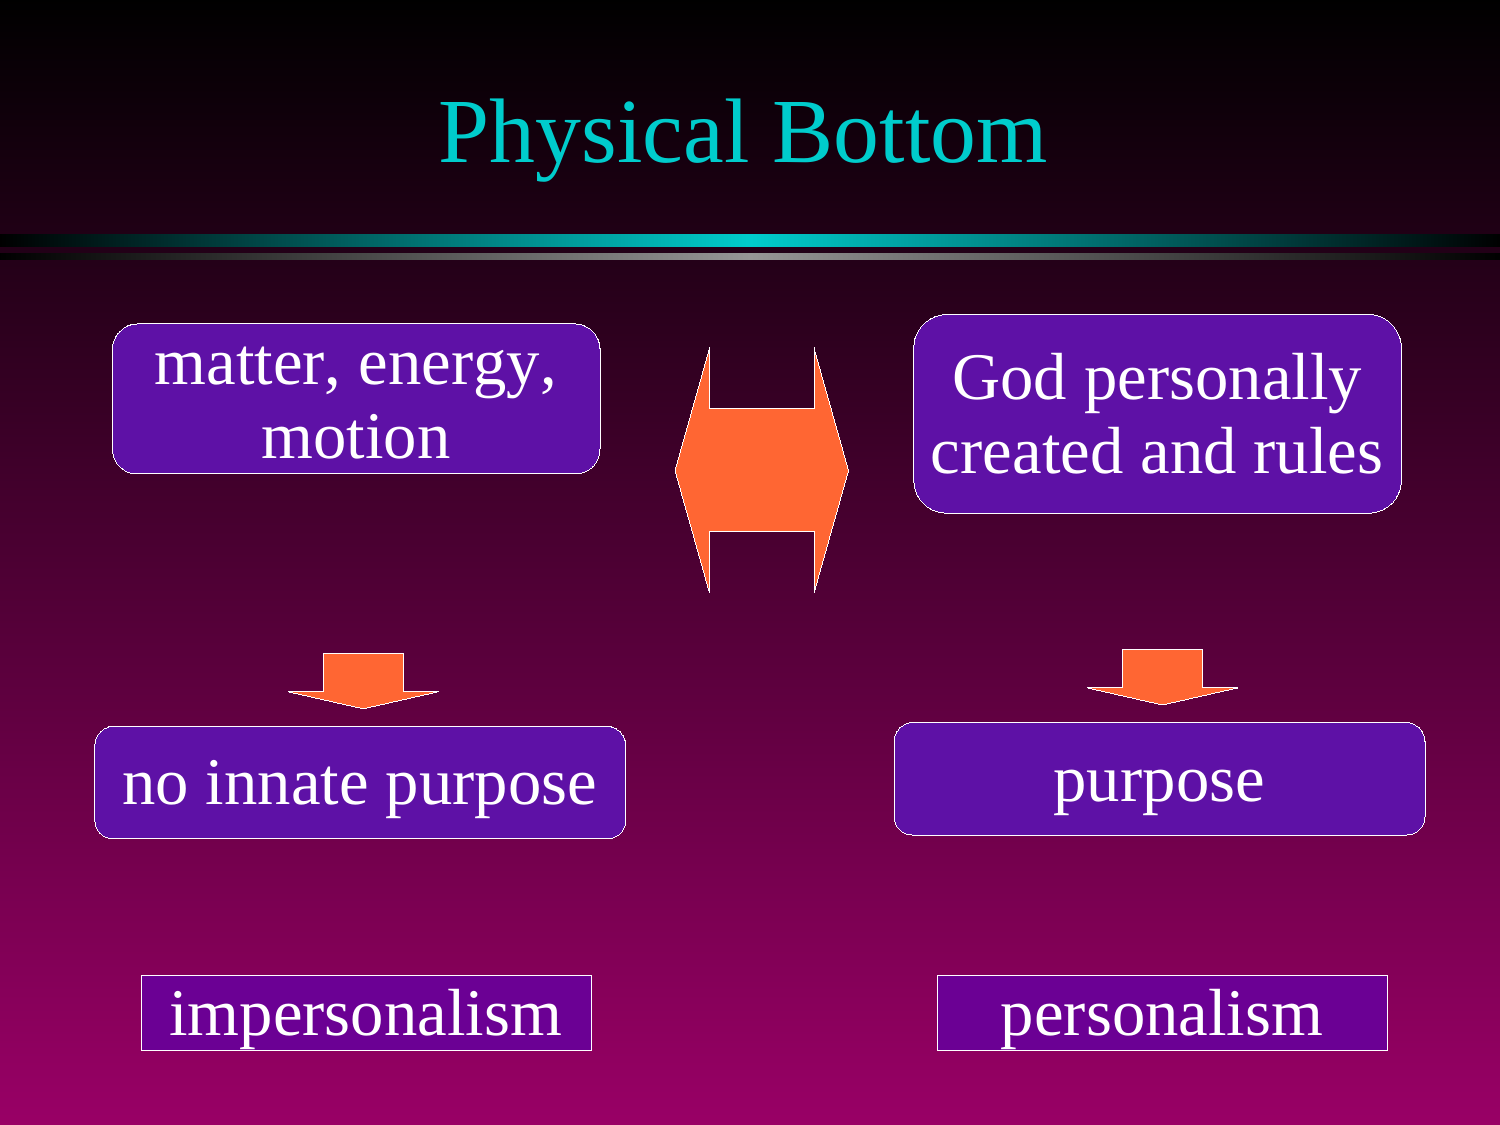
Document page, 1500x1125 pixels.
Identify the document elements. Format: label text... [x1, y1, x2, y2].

text_box matter, energy, motion [112, 323, 601, 474]
text_box [675, 347, 849, 593]
text_box God personally created and rules [913, 314, 1402, 514]
title Physical Bottom [187, 56, 1463, 244]
text_box personalism [937, 975, 1388, 1051]
text_box purpose [894, 722, 1426, 836]
text_box impersonalism [141, 975, 592, 1051]
text_box [288, 653, 439, 709]
text_box no innate purpose [94, 726, 626, 839]
text_box [1087, 649, 1238, 705]
